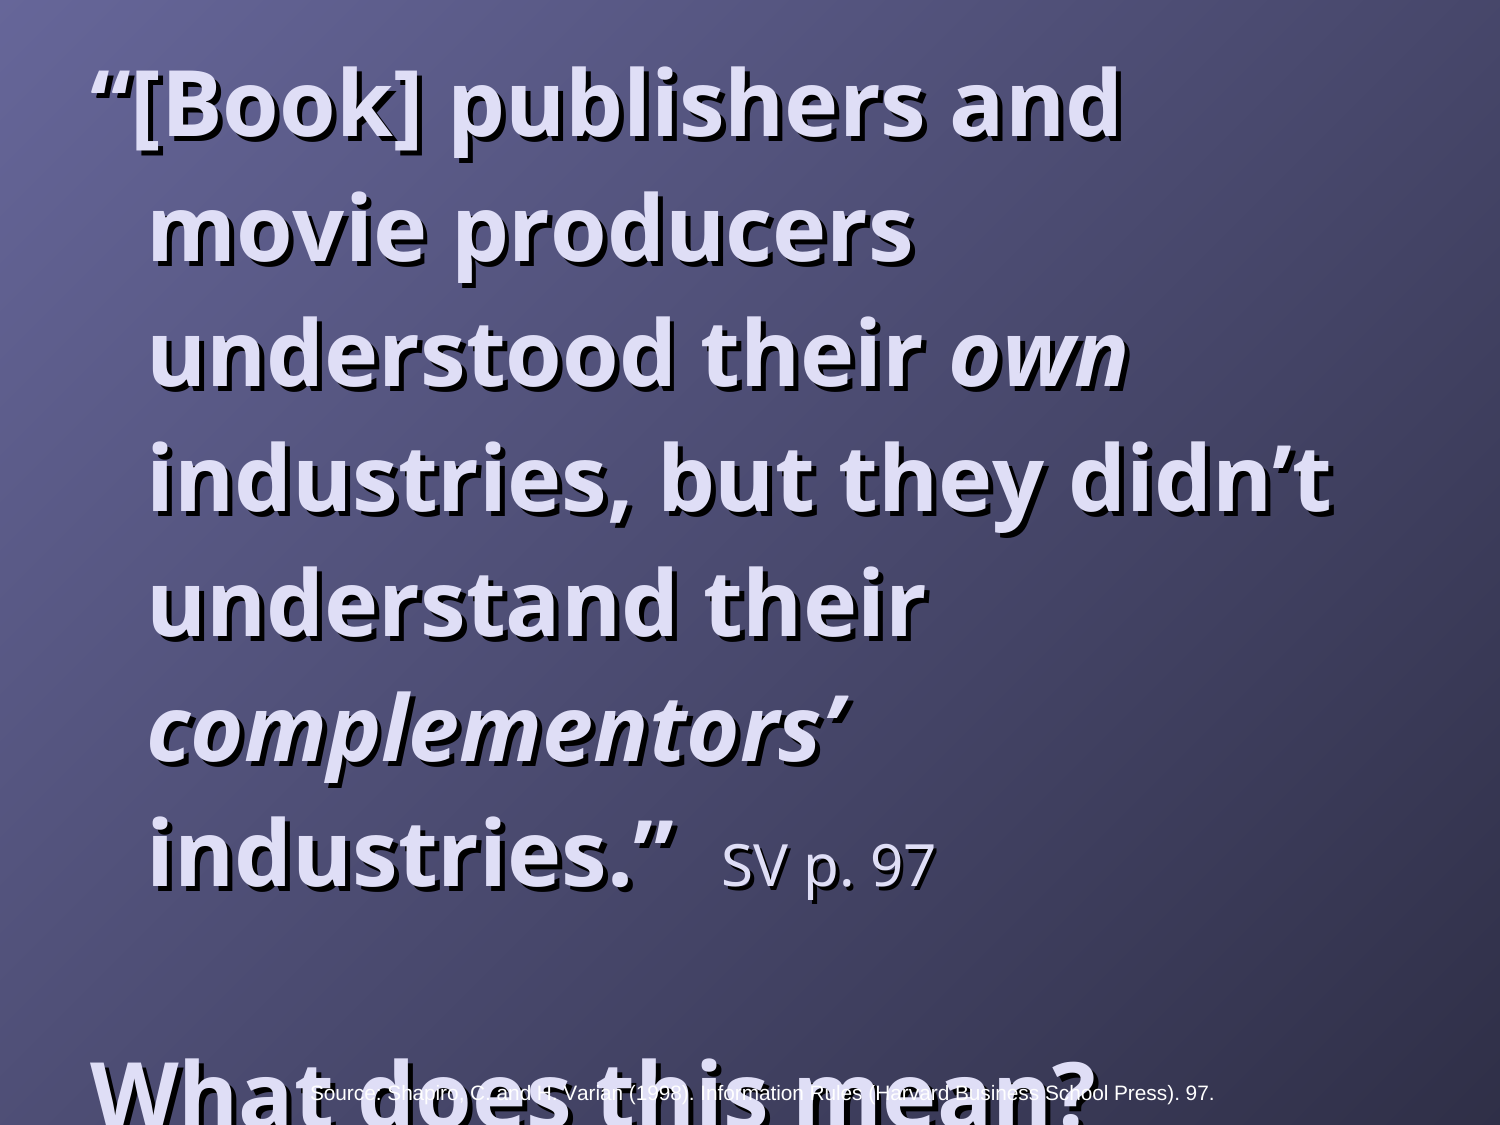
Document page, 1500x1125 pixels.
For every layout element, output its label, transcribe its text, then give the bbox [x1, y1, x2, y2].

text_box Source: Shapiro, C. and H. Varian (1998). Information Rules (Harvard Business School Press). 97. [262, 1072, 1263, 1113]
list “[Book] publishers and movie producers understood their own industries, but they didn’t understand their complementors’ industries.” SV p. 97 What does this mean? [75, 31, 1426, 924]
